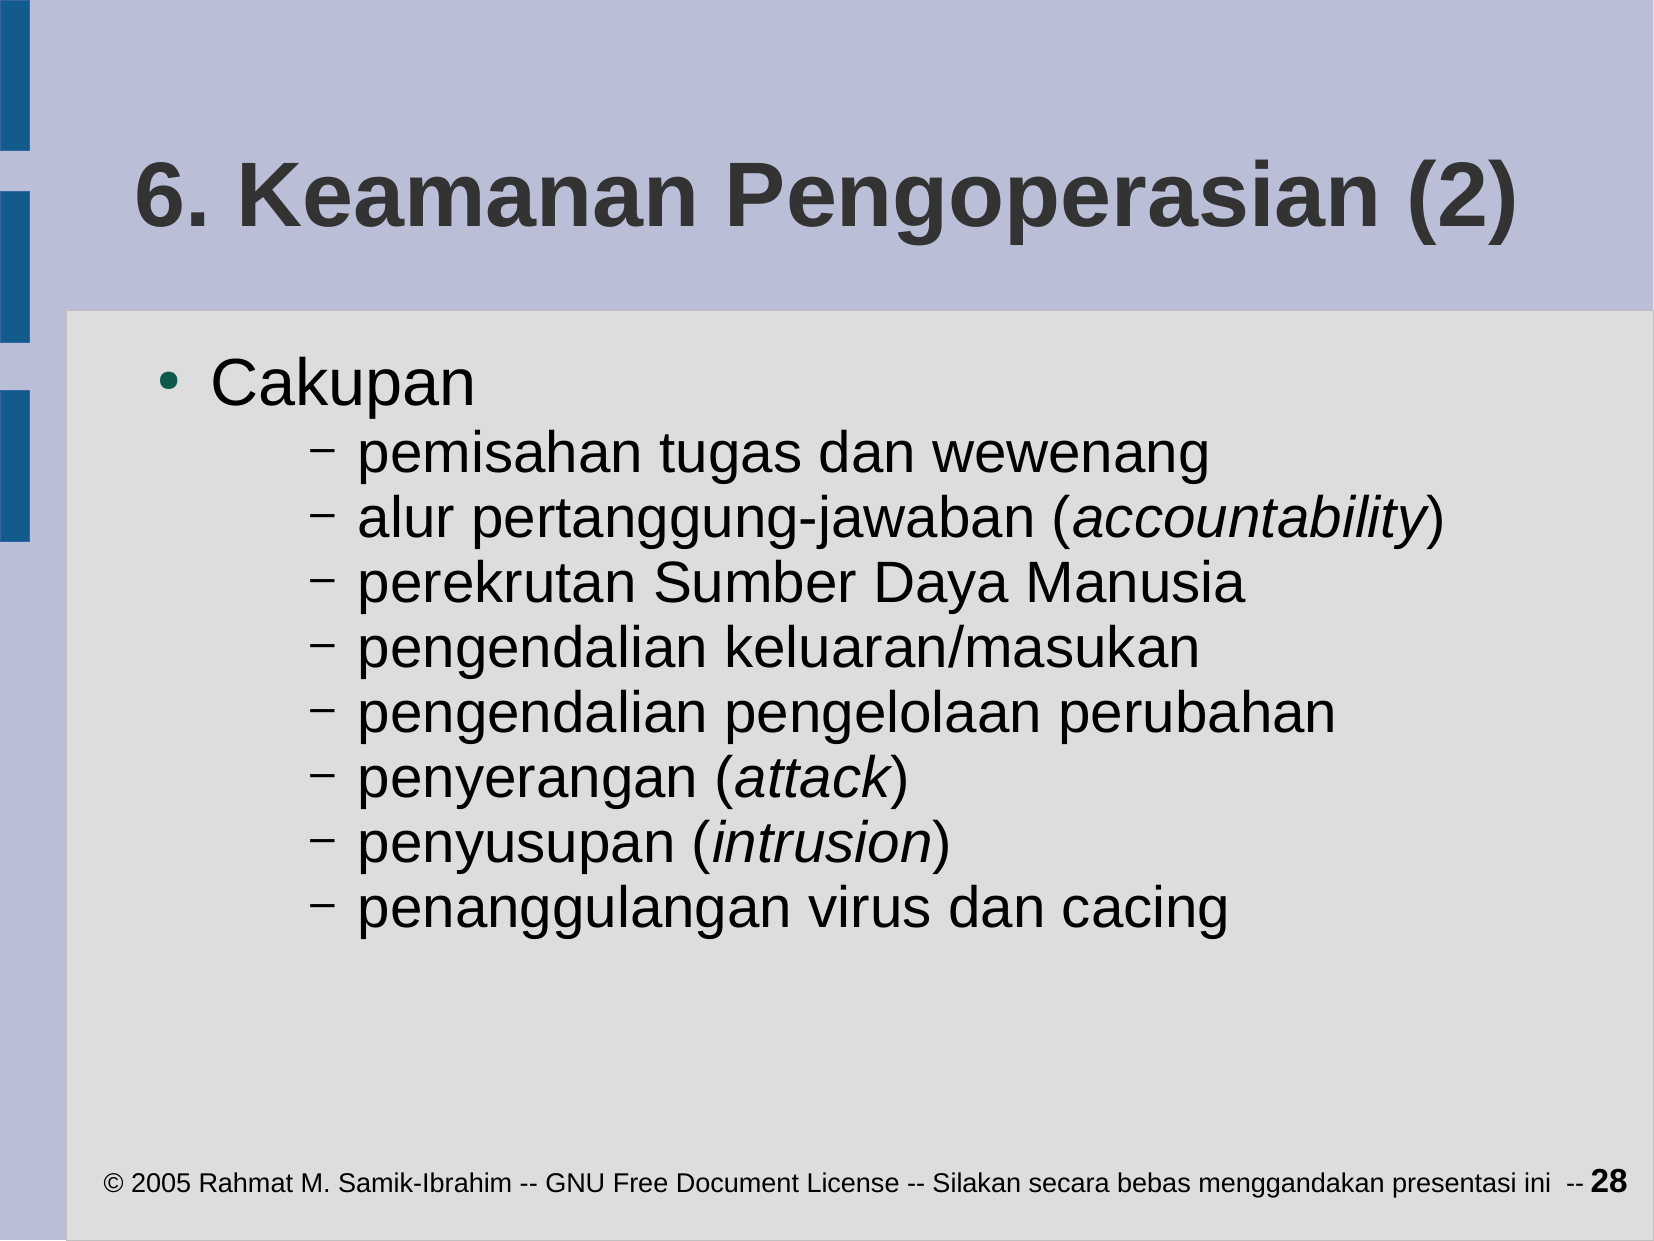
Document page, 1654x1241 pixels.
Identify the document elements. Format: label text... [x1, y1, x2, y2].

list Cakupan pemisahan tugas dan wewenang alur pertanggung-jawaban (accountability) perekrutan Sumber Daya Manusia pengendalian keluaran/masukan pengendalian pengelolaan perubahan penyerangan (attack) penyusupan (intrusion) penanggulangan virus dan cacing [121, 344, 1534, 1127]
title 6. Keamanan Pengoperasian (2) [121, 91, 1534, 299]
